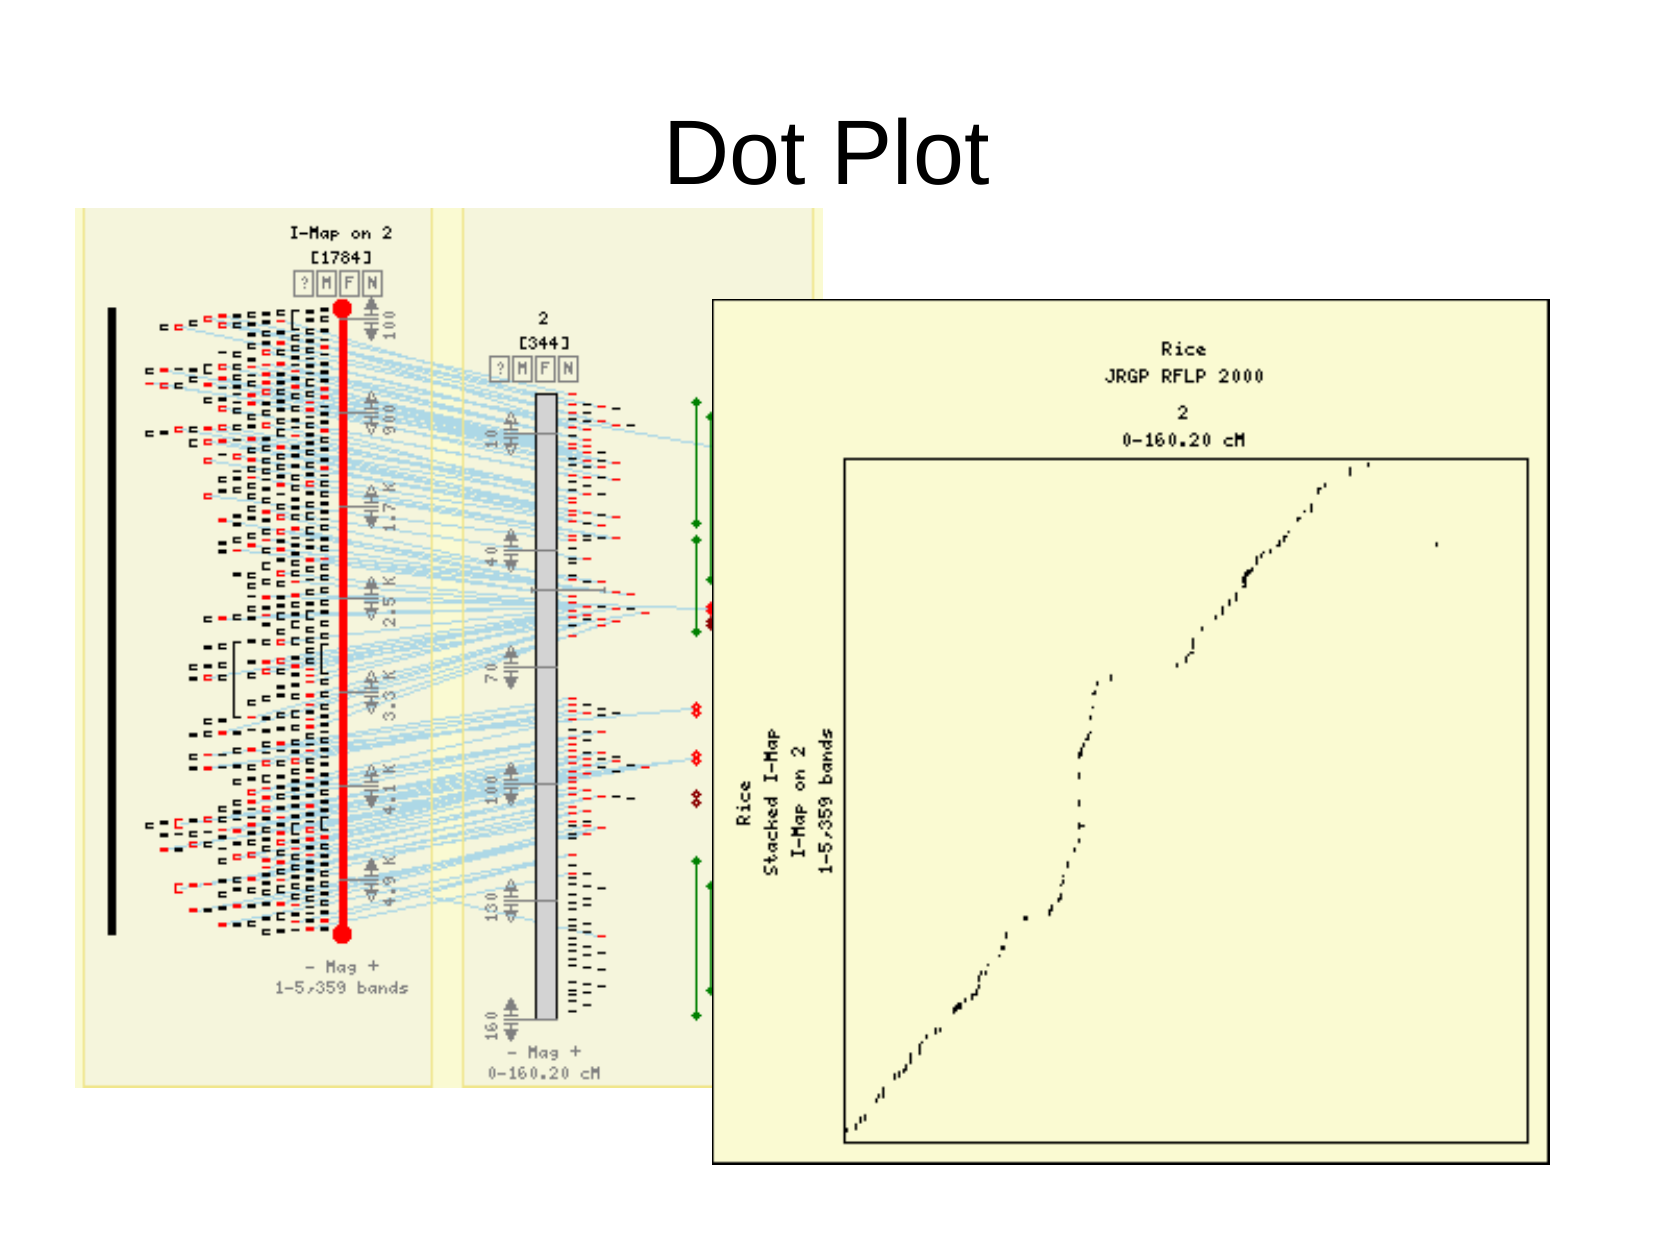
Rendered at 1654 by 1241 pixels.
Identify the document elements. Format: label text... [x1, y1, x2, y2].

picture [75, 208, 1550, 1165]
title Dot Plot [82, 49, 1571, 257]
